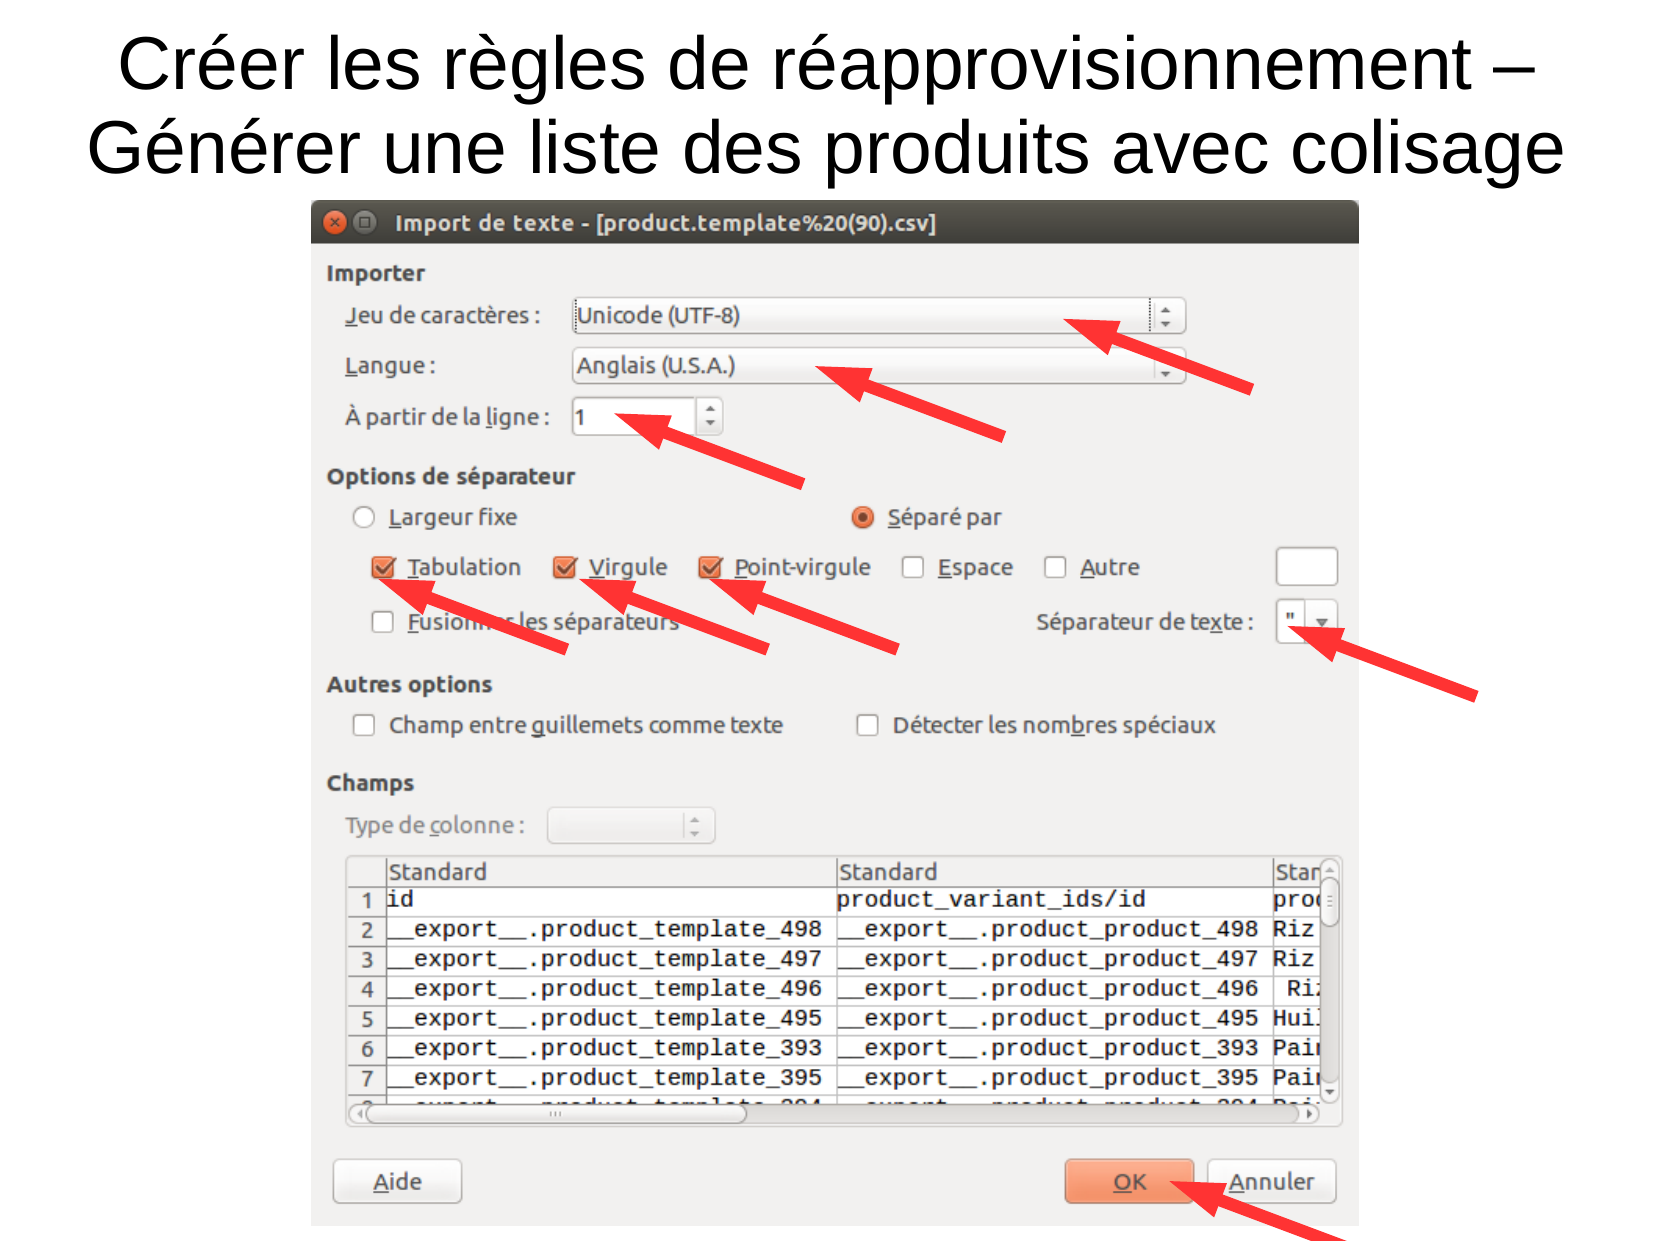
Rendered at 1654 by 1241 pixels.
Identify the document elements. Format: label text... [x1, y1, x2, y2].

title Créer les règles de réapprovisionnement – Générer une liste des produits avec colisage [82, 2, 1571, 210]
picture [311, 200, 1359, 1226]
